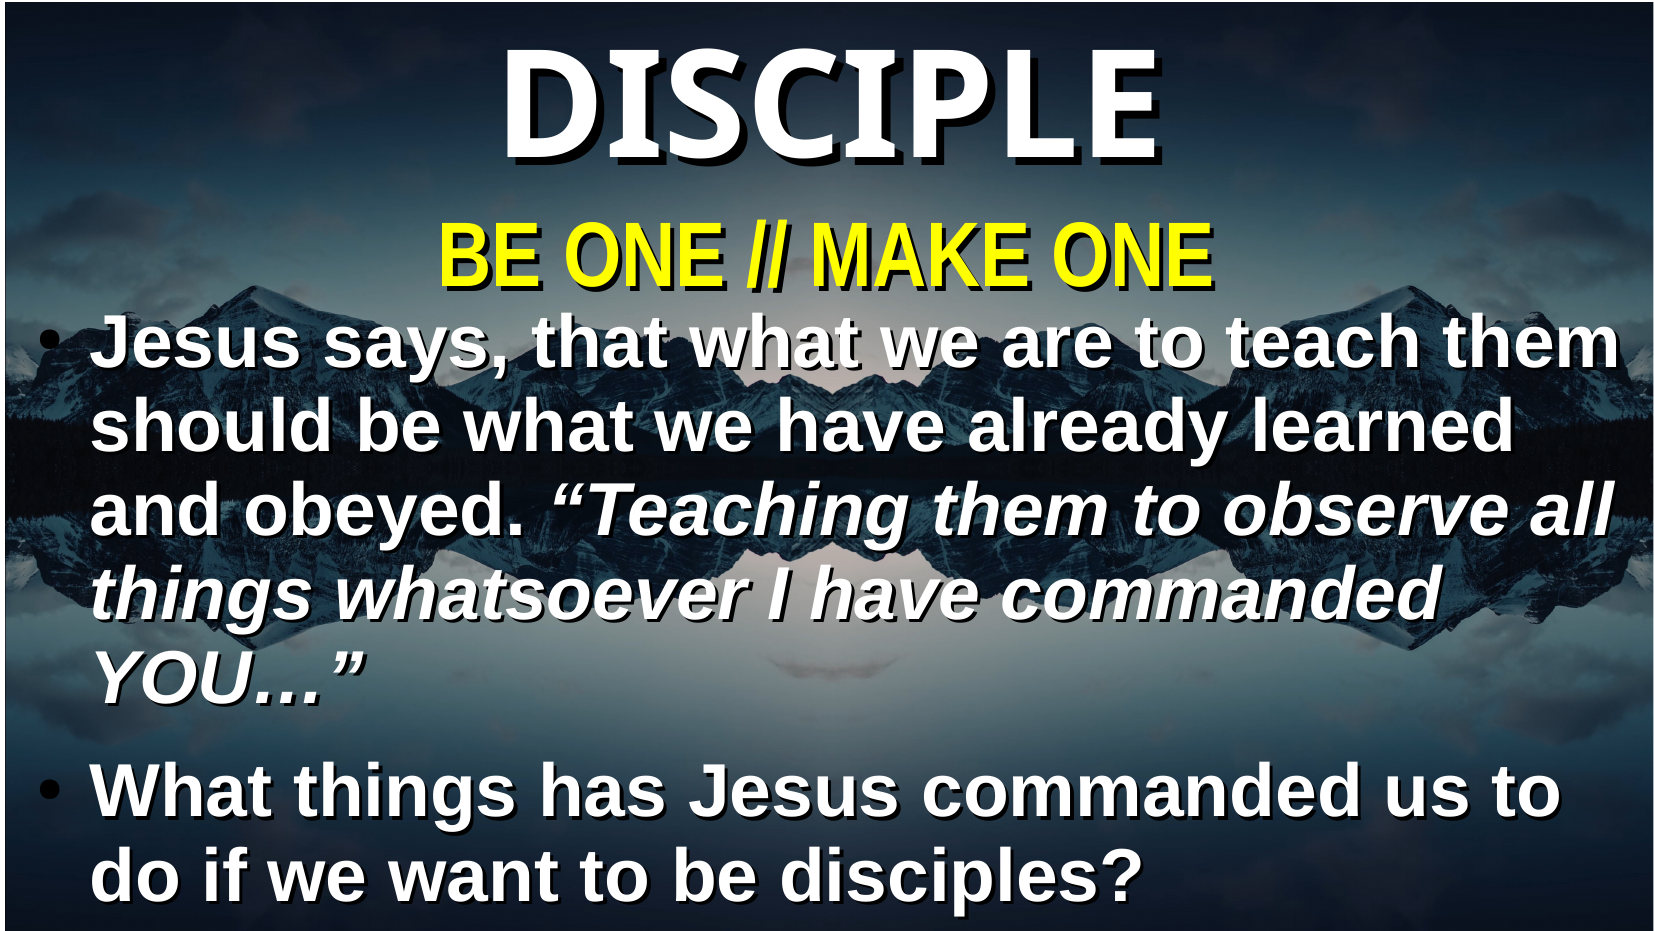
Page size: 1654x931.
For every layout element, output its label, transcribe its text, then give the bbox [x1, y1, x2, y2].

list Jesus says, that what we are to teach them should be what we have already learned and obeyed. “Teaching them to observe all things whatsoever I have commanded YOU…” What things has Jesus commanded us to do if we want to be disciples? [18, 299, 1654, 931]
picture [5, 2, 1654, 931]
title DISCIPLE BE ONE // MAKE ONE [82, 6, 1571, 297]
